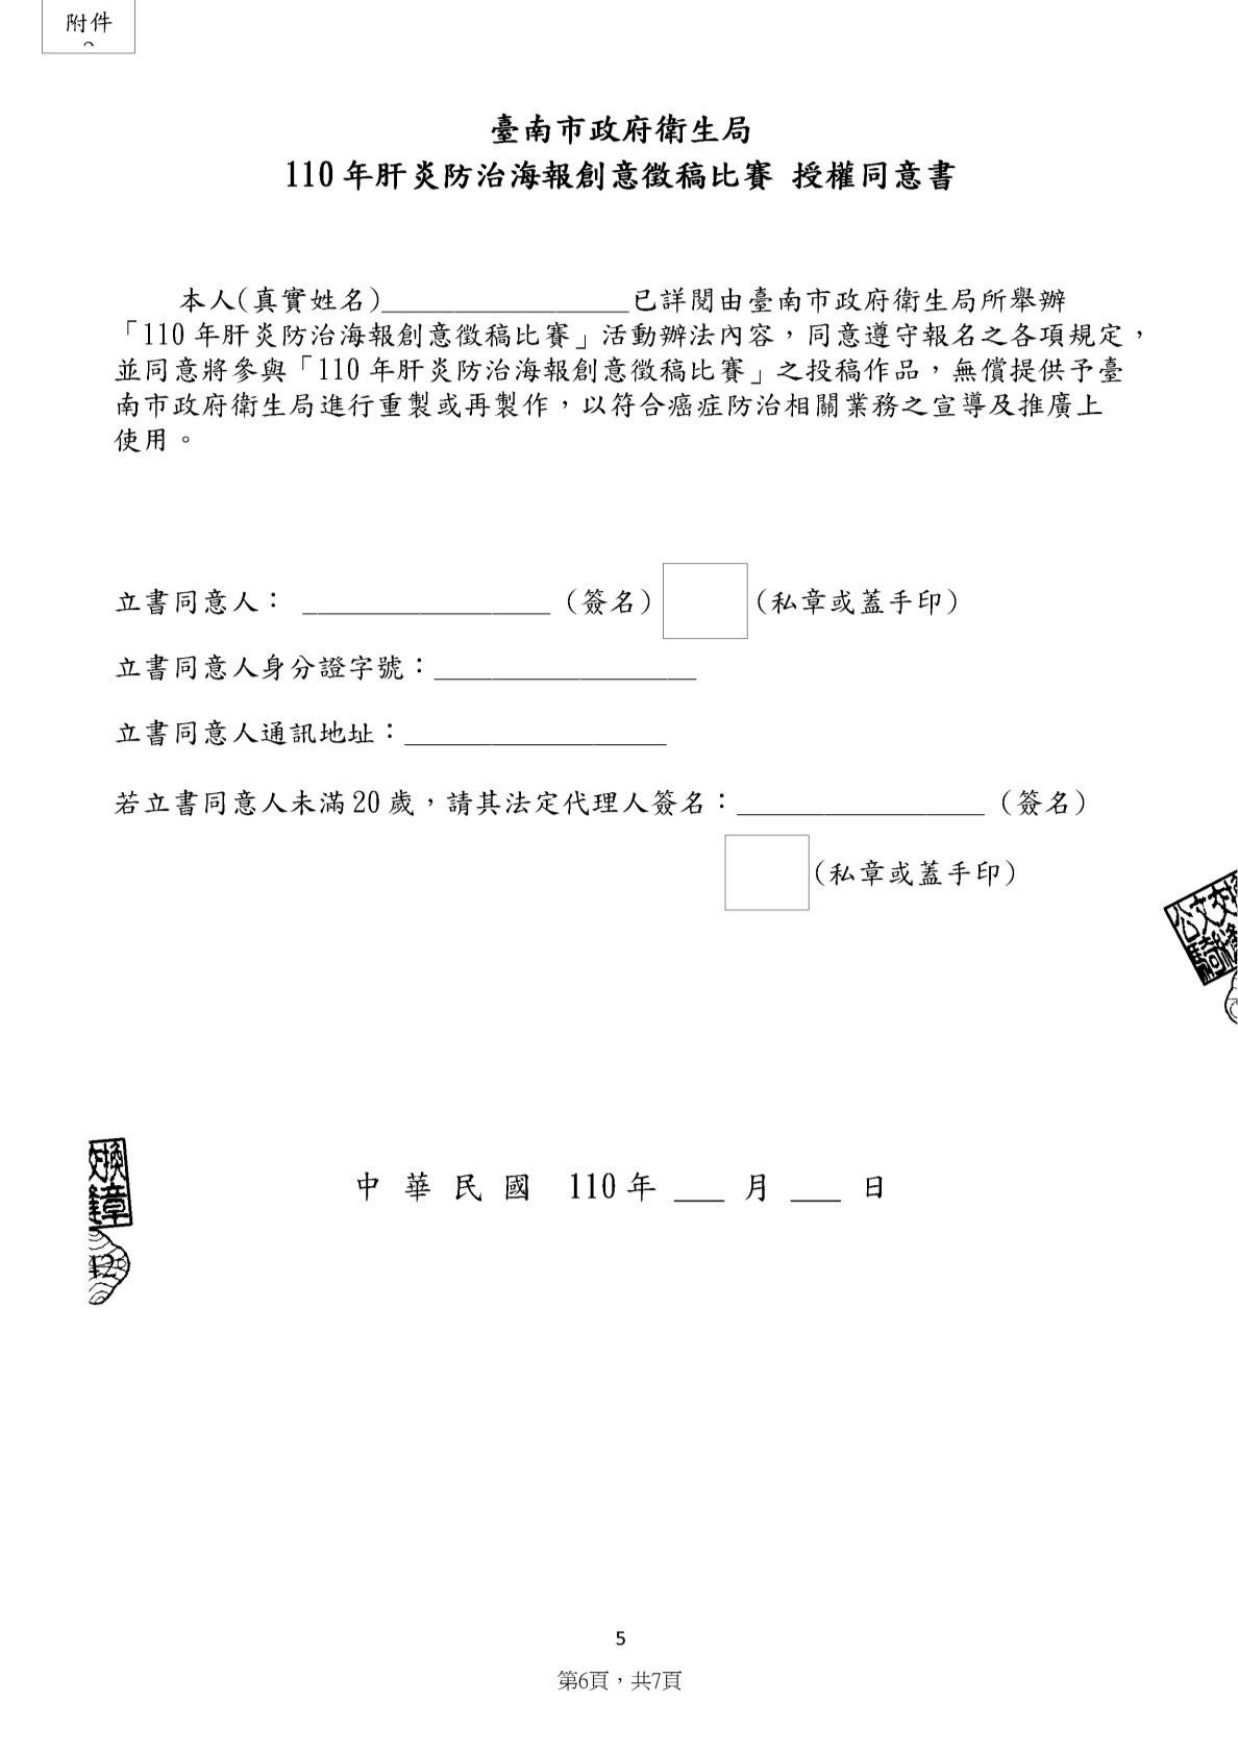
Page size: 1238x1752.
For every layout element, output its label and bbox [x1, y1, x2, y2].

text_box [0, 0, 1238, 1752]
